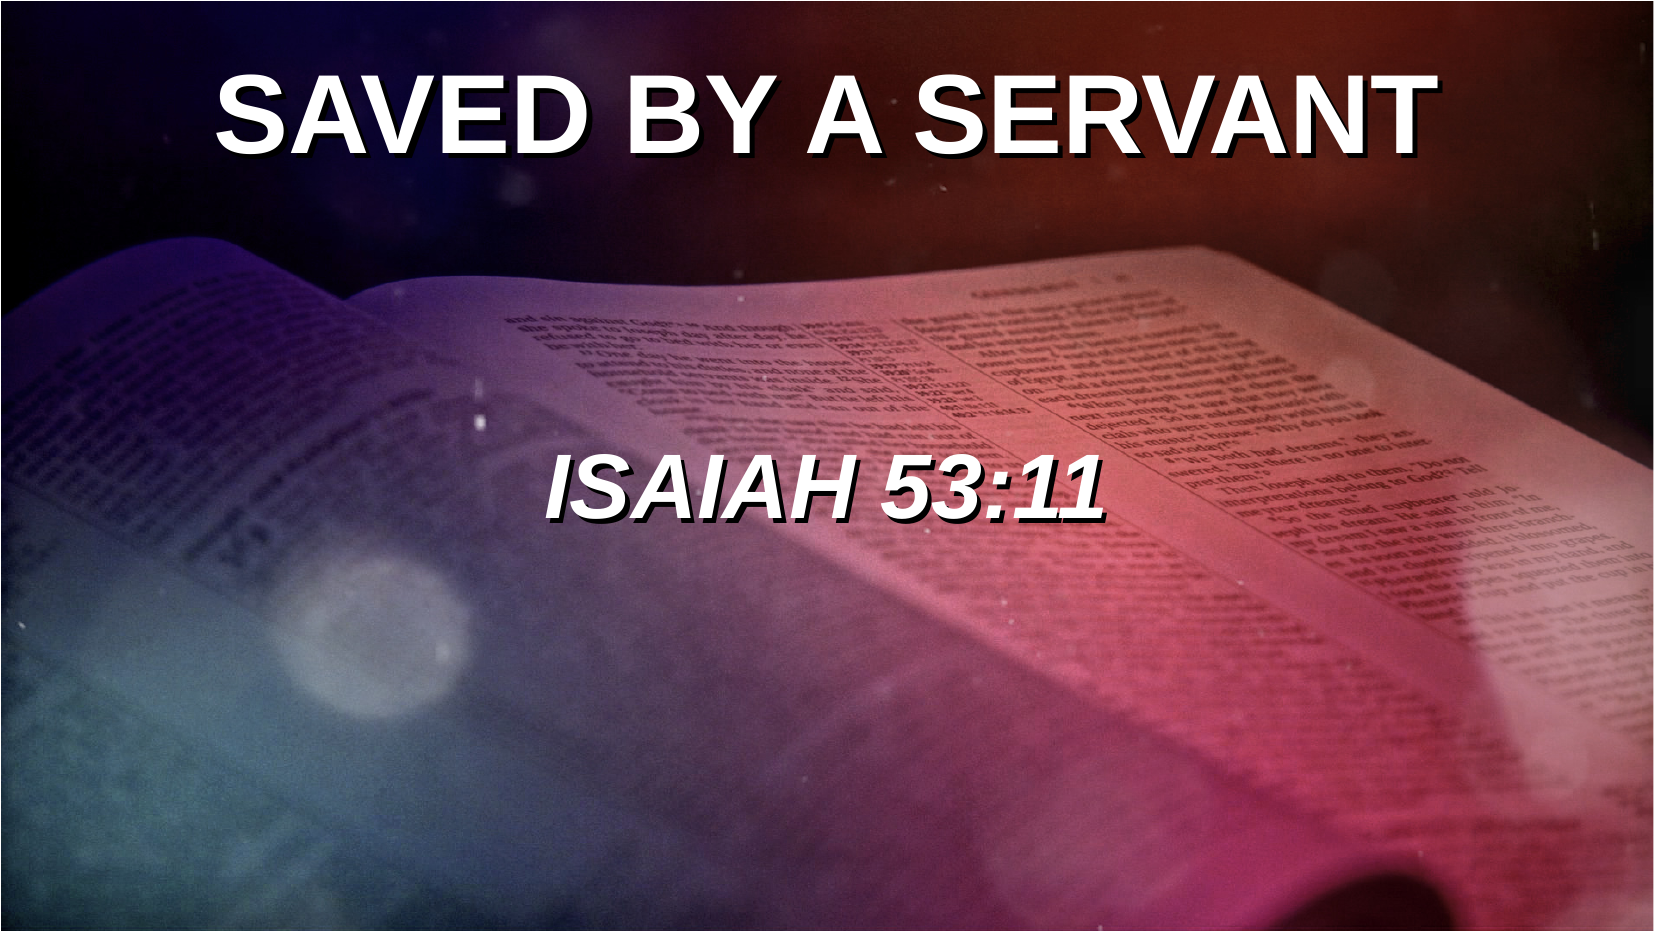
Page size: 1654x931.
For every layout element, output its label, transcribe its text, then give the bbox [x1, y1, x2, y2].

title SAVED BY A SERVANT [82, 37, 1571, 193]
picture [1, 1, 1654, 931]
subtitle ISAIAH 53:11 [82, 217, 1571, 758]
